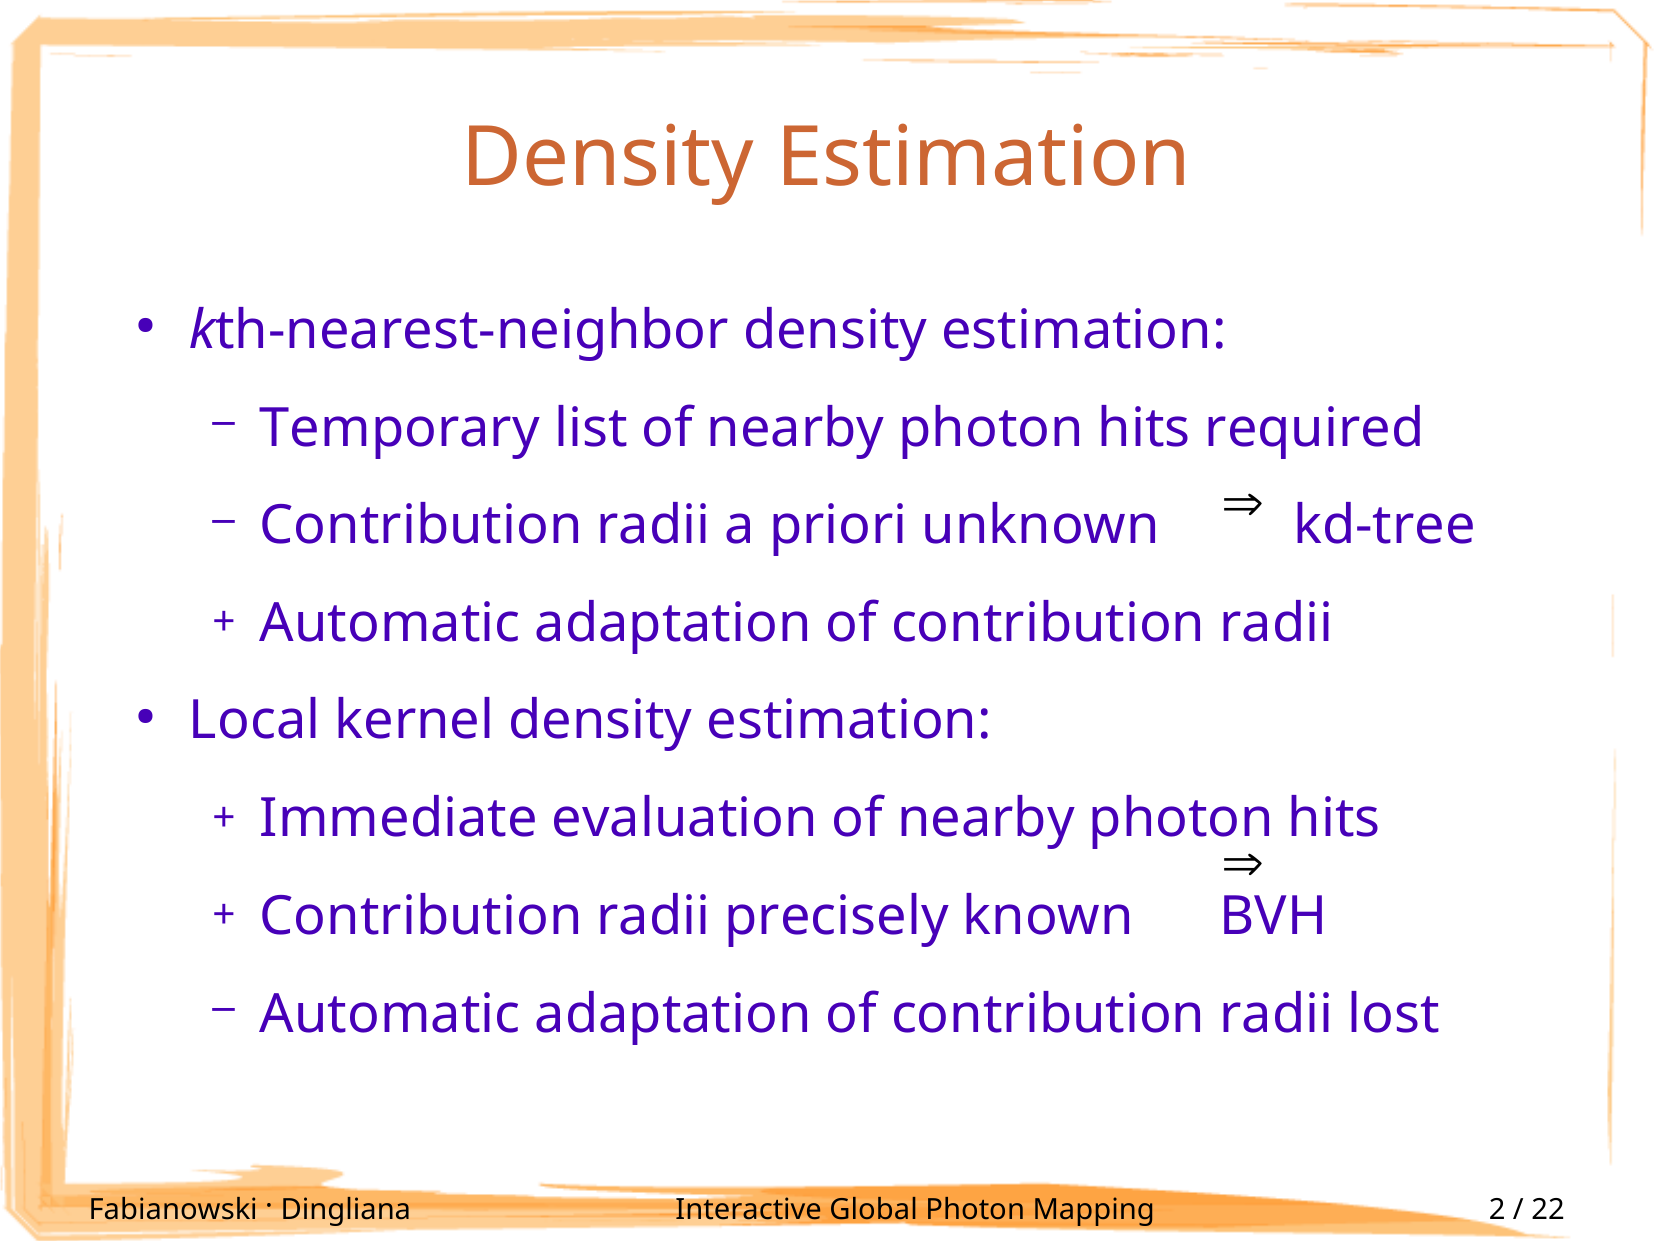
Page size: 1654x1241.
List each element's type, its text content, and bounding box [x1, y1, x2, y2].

picture [0, 0, 1654, 1241]
chart [1210, 825, 1277, 892]
chart [1210, 465, 1278, 532]
title Density Estimation [82, 49, 1571, 257]
list kth-nearest-neighbor density estimation: Temporary list of nearby photon hits required Contribution radii a priori unknown kd-tree Automatic adaptation of contribution radii Local kernel density estimation: Immediate evaluation of nearby photon hits Contribution radii precisely known BVH Automatic adaptation of contribution radii lost [118, 290, 1571, 1049]
